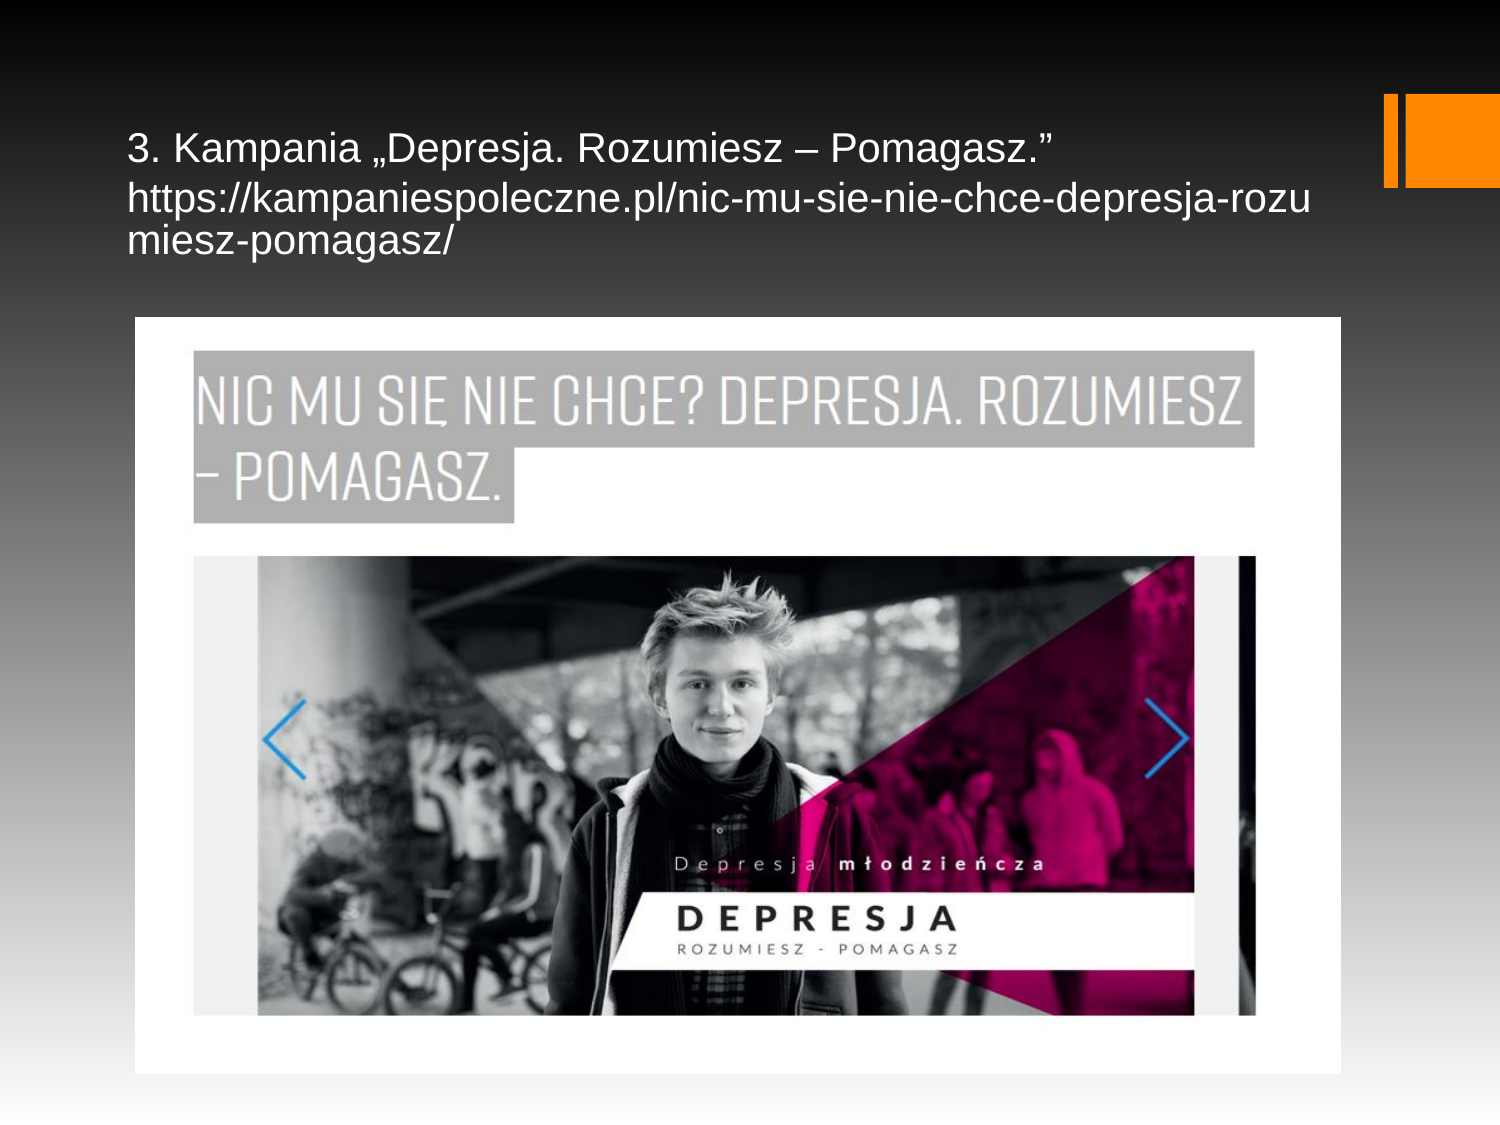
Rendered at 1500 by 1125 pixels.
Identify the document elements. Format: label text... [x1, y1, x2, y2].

text_box 3. Kampania „Depresja. Rozumiesz – Pomagasz.” https://kampaniespoleczne.pl/nic-mu-sie-nie-chce-depresja-rozumiesz-pomagasz/ [112, 113, 1329, 374]
picture [135, 317, 1341, 1074]
